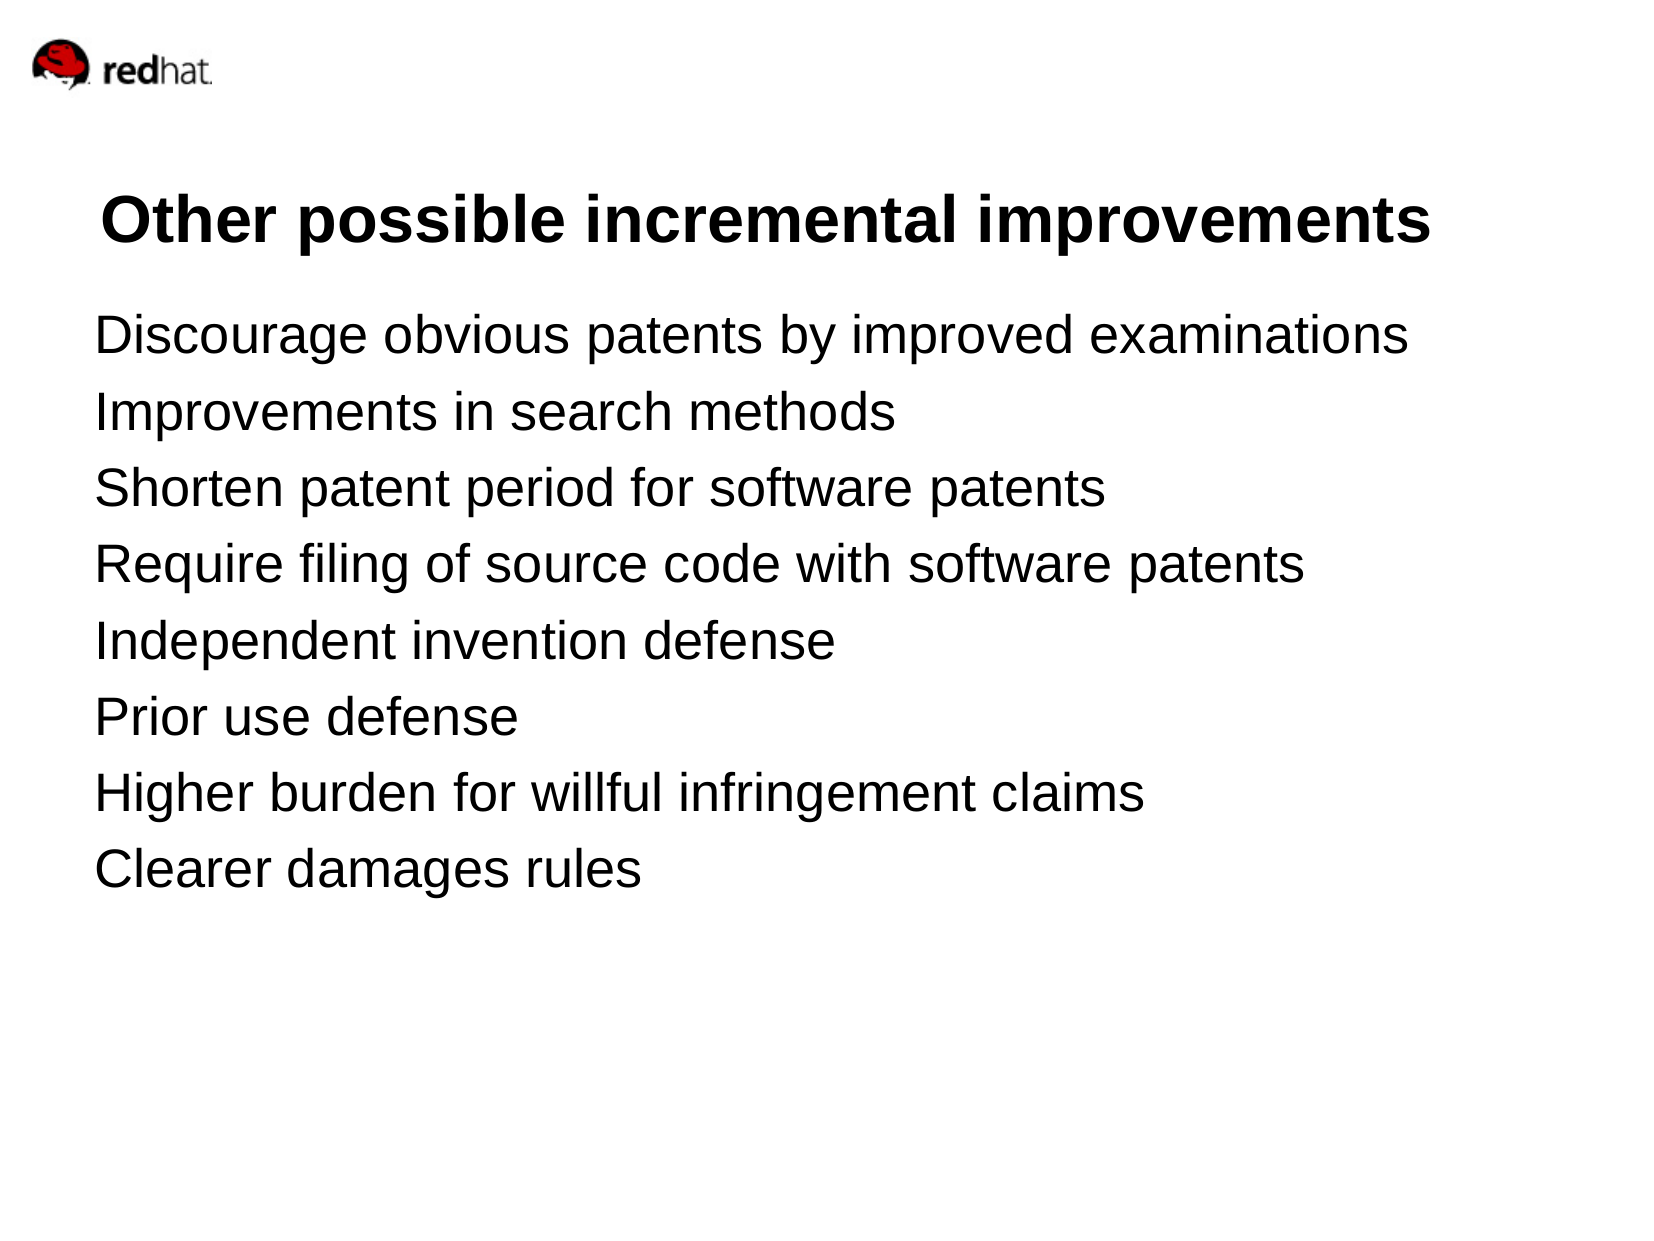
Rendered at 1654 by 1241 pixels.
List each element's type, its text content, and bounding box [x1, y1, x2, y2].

list Discourage obvious patents by improved examinations Improvements in search methods Shorten patent period for software patents Require filing of source code with software patents Independent invention defense Prior use defense Higher burden for willful infringement claims Clearer damages rules [94, 304, 1500, 1159]
title Other possible incremental improvements [100, 168, 1506, 270]
picture [31, 37, 212, 98]
